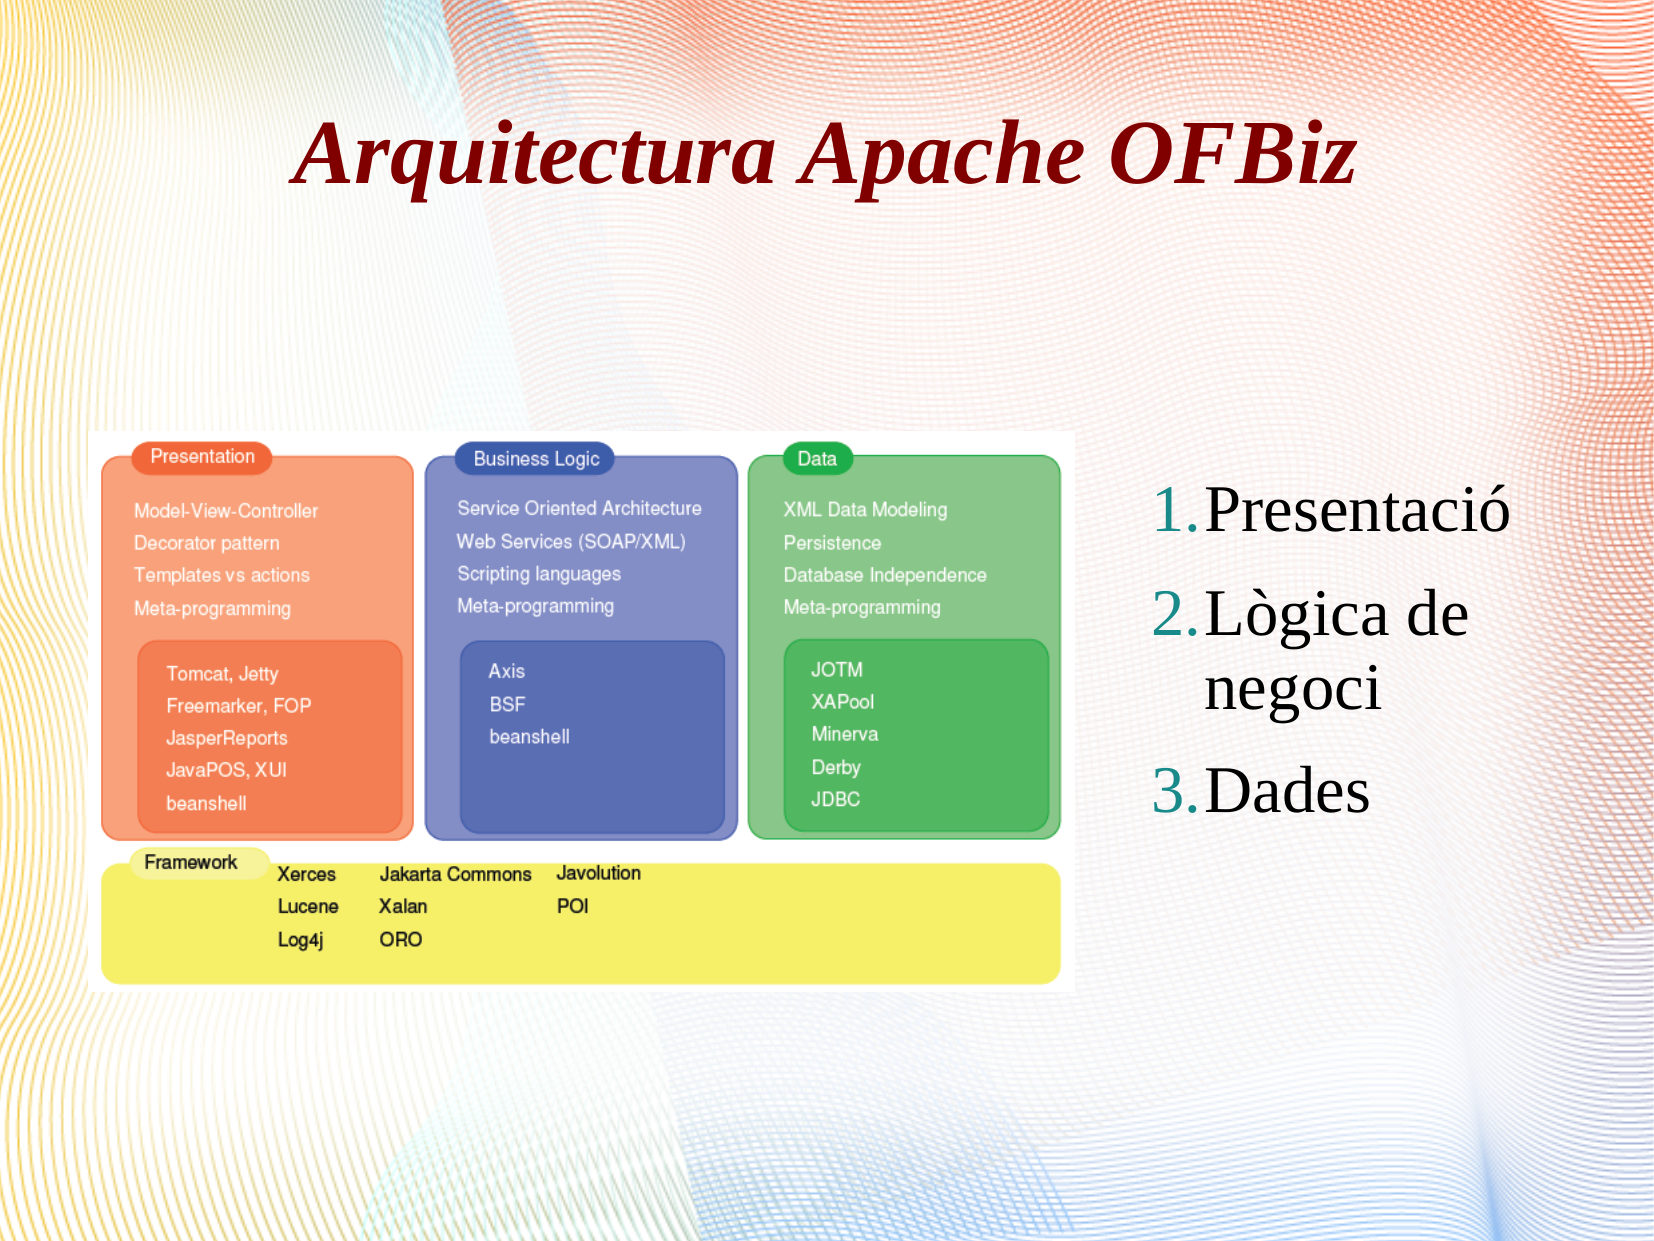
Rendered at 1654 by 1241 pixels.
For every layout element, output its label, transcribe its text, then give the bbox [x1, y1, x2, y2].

picture [0, 0, 1654, 1241]
list Presentació Lògica de negoci Dades [1133, 472, 1572, 1109]
title Arquitectura Apache OFBiz [82, 49, 1571, 257]
